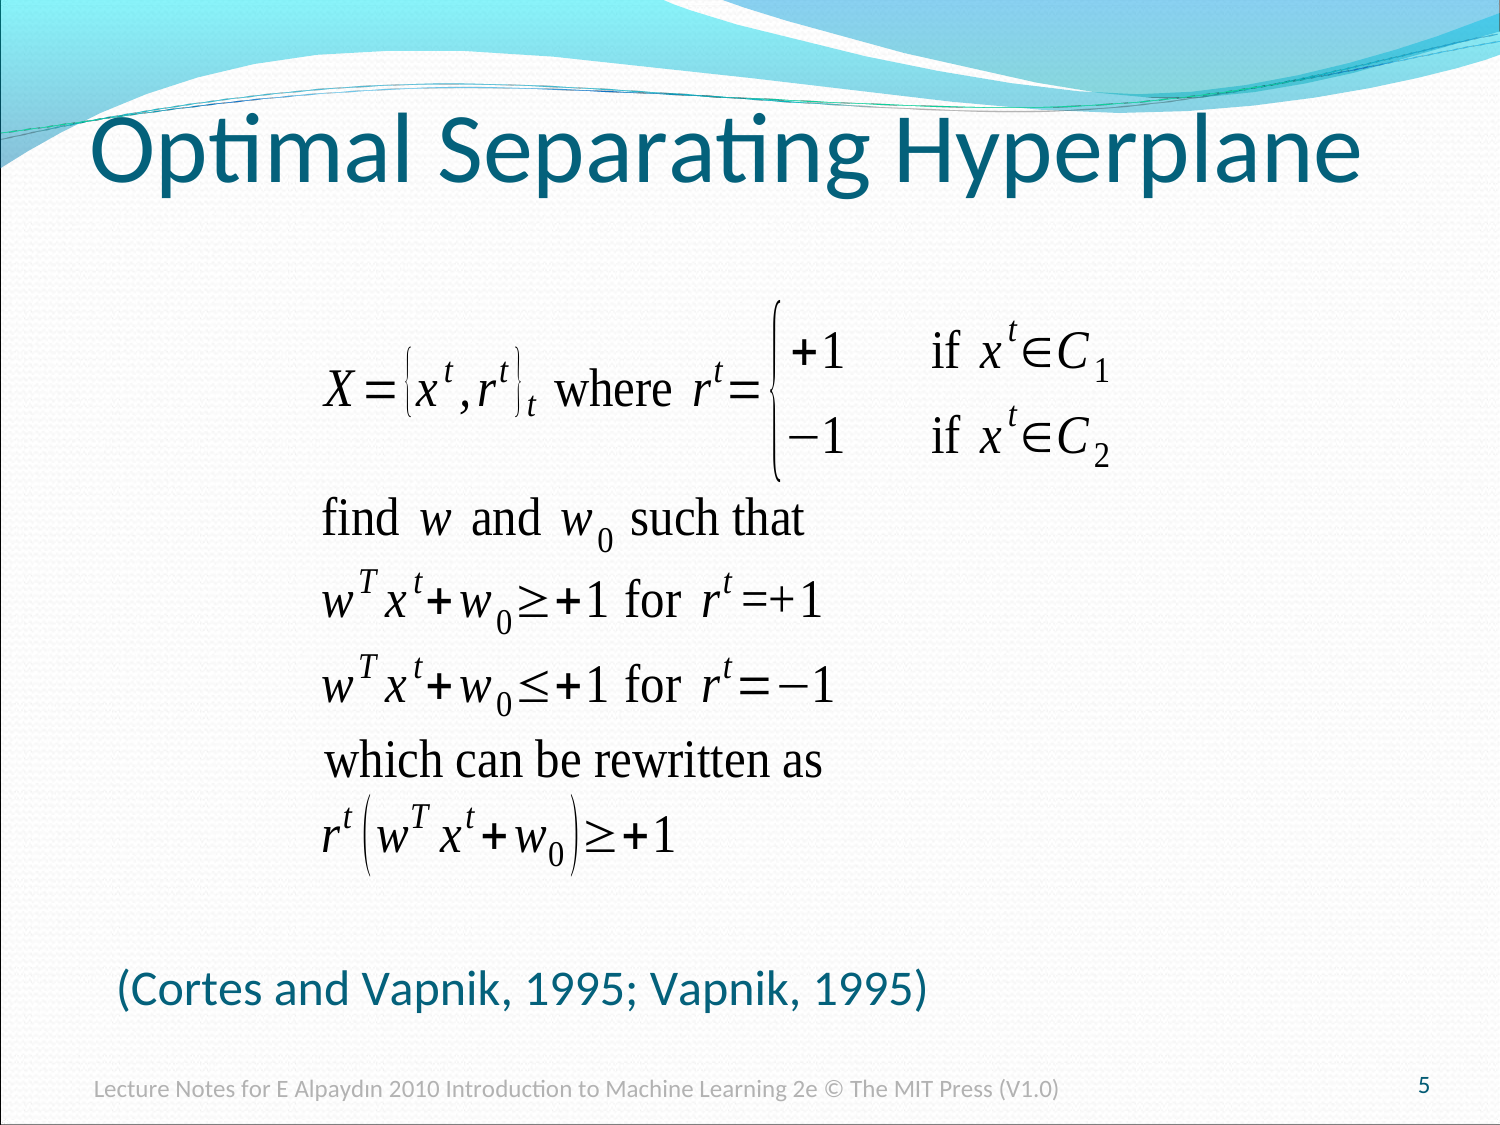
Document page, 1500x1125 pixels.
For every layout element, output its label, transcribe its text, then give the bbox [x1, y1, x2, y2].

text_box Optimal Separating Hyperplane [75, 75, 1426, 223]
text_box Lecture Notes for E Alpaydın 2010 Introduction to Machine Learning 2e © The MIT Press (V1.0) [93, 1042, 1254, 1103]
text_box <number> [1080, 1023, 1431, 1099]
chart [309, 297, 1140, 880]
text_box (Cortes and Vapnik, 1995; Vapnik, 1995) [101, 948, 945, 1024]
picture [0, 0, 1500, 1125]
